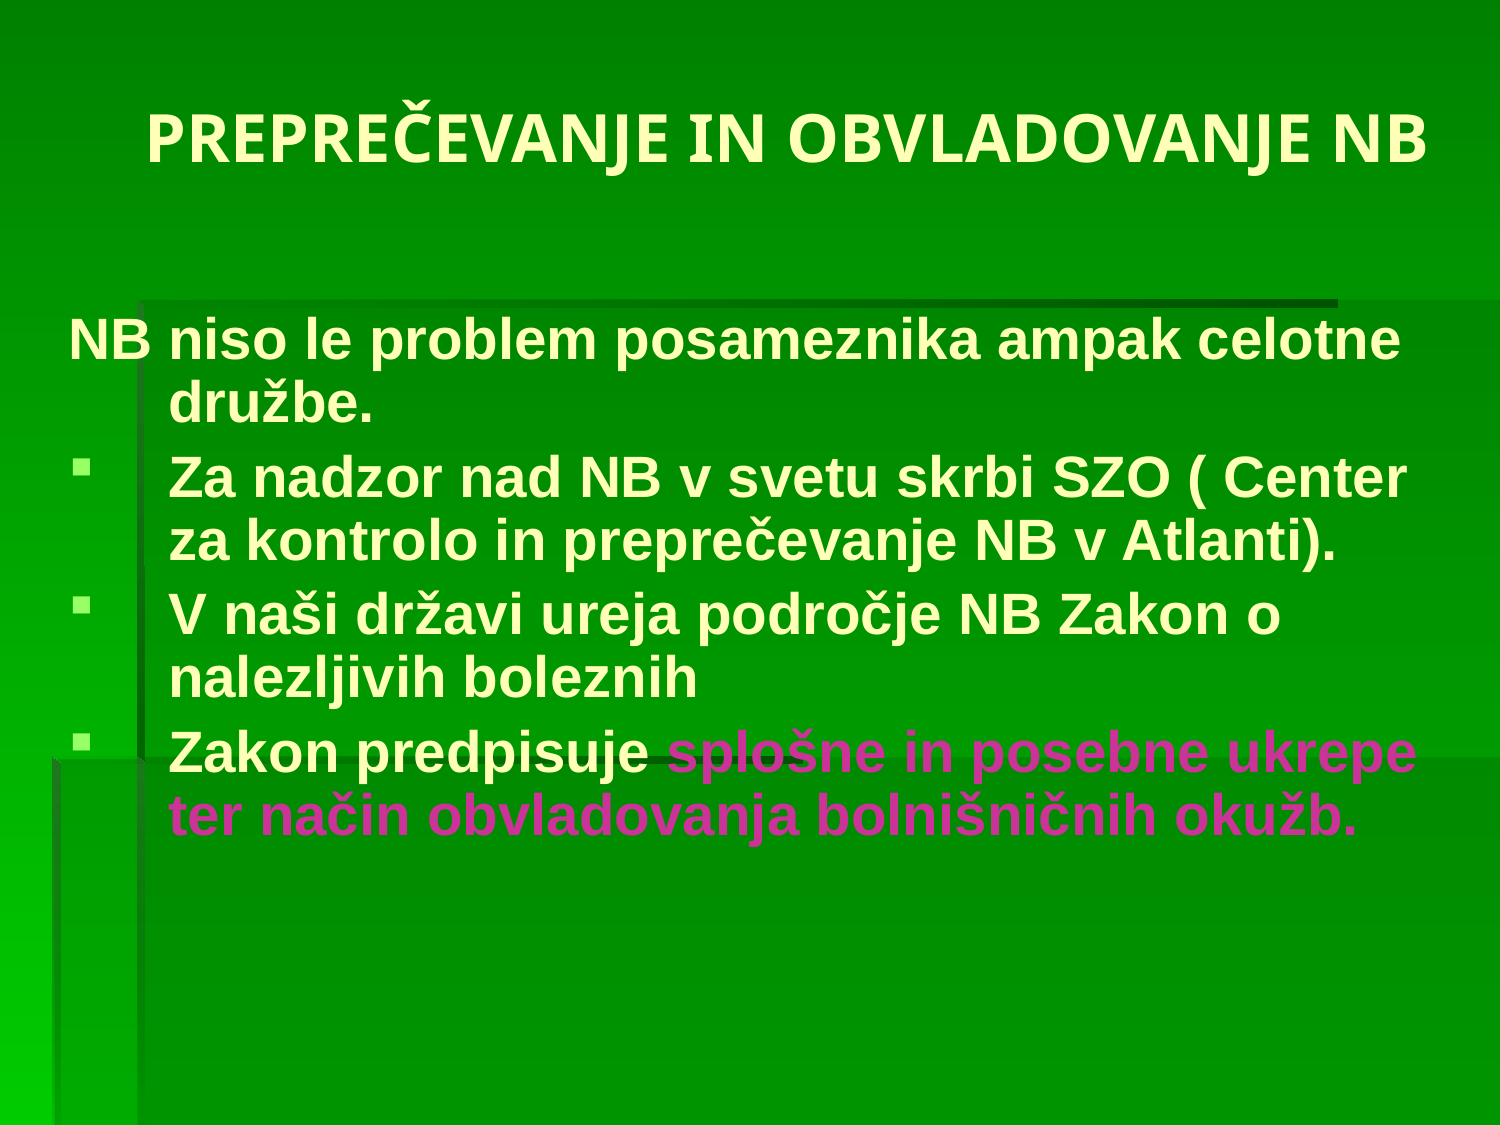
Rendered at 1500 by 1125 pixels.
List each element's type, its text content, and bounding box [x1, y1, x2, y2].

title PREPREČEVANJE IN OBVLADOVANJE NB [123, 40, 1451, 232]
list NB niso le problem posameznika ampak celotne družbe. Za nadzor nad NB v svetu skrbi SZO ( Center za kontrolo in preprečevanje NB v Atlanti). V naši državi ureja področje NB Zakon o nalezljivih boleznih Zakon predpisuje splošne in posebne ukrepe ter način obvladovanja bolnišničnih okužb. [53, 220, 1436, 1035]
